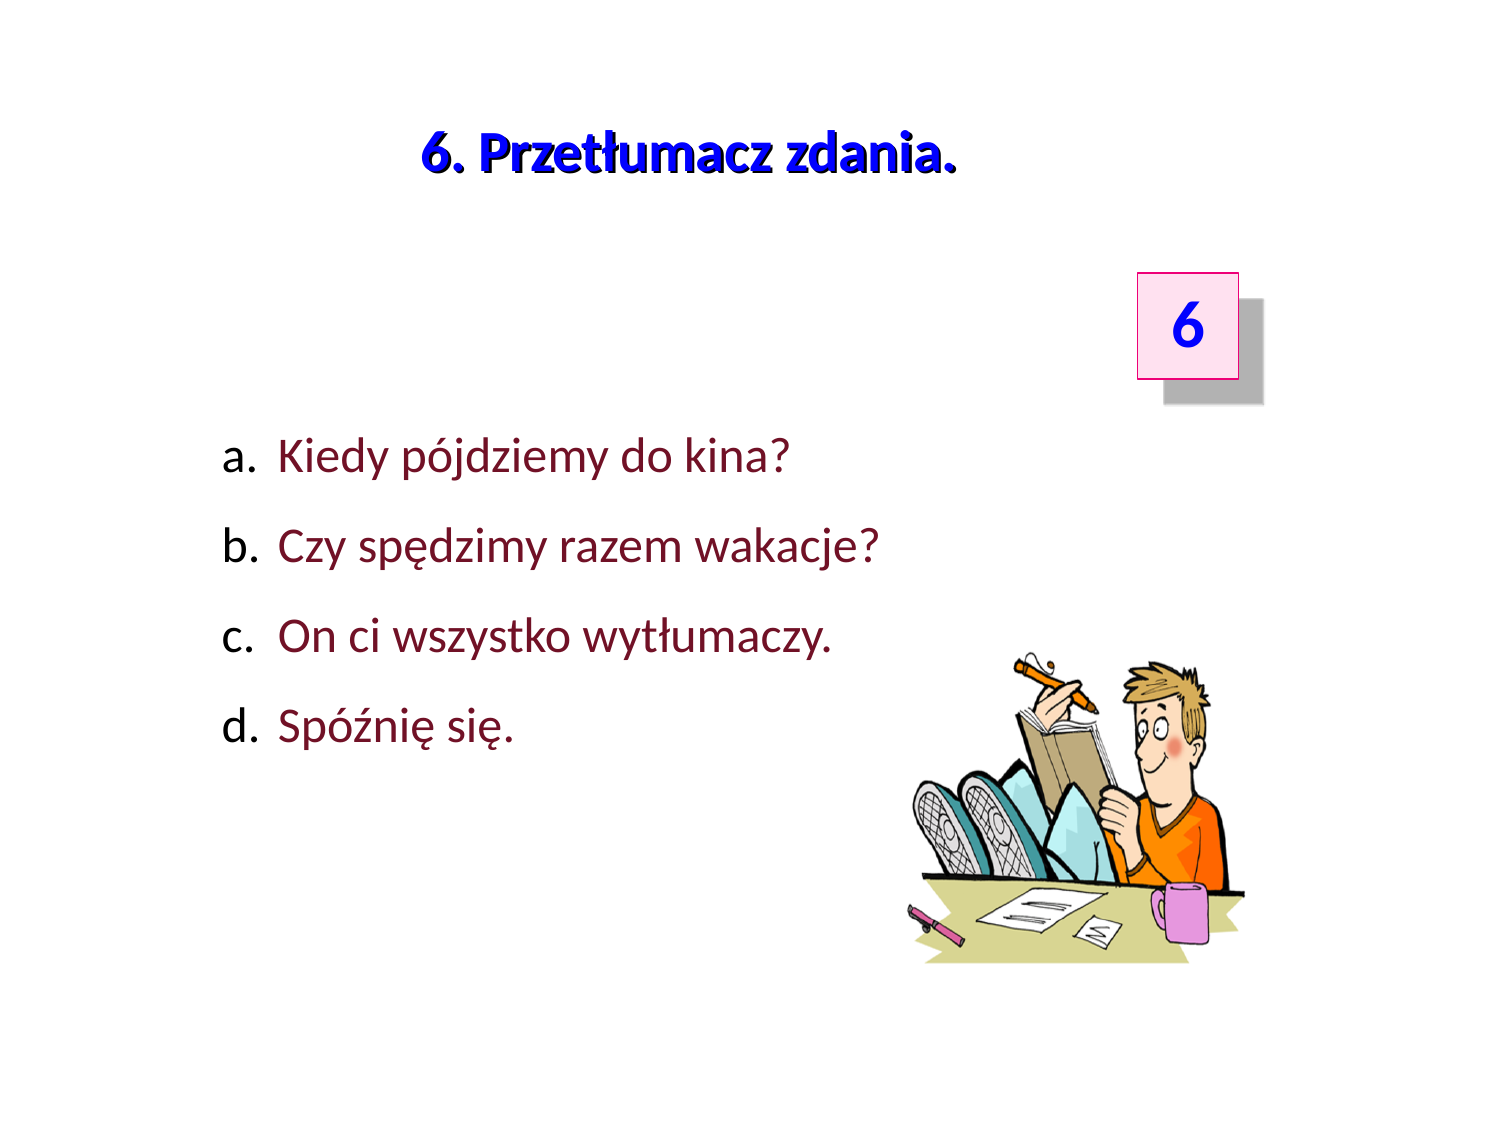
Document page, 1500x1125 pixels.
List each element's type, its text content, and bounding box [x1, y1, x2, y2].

text_box Kiedy pójdziemy do kina? Czy spędzimy razem wakacje? On ci wszystko wytłumaczy. Spóźnię się. [206, 385, 1005, 764]
picture [885, 640, 1259, 966]
text_box 6. Przetłumacz zdania. [406, 106, 973, 191]
text_box 6 [1137, 273, 1239, 380]
